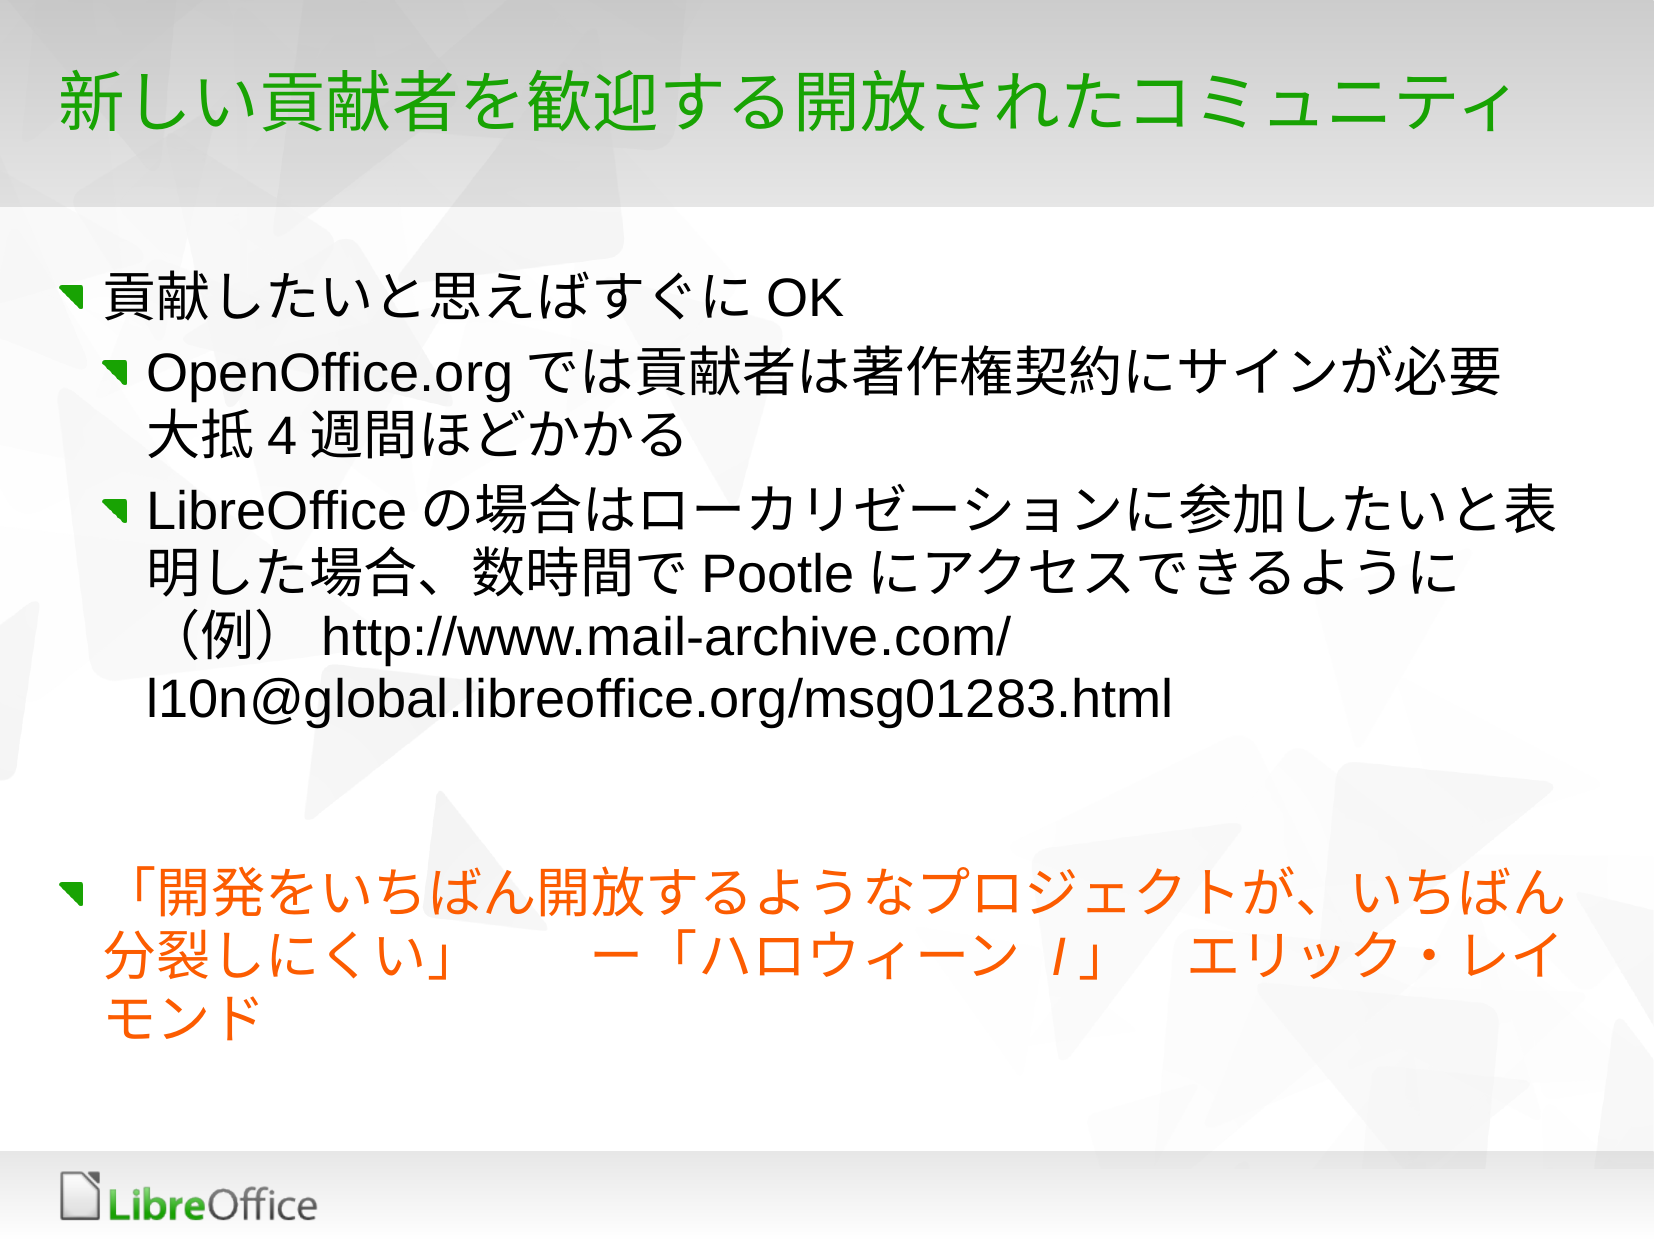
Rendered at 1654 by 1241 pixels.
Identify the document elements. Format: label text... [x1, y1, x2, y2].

picture [0, 0, 783, 931]
list 貢献したいと思えばすぐにOK OpenOffice.orgでは貢献者は著作権契約にサインが必要 大抵4週間ほどかかる LibreOfficeの場合はローカリゼーションに参加したいと表明した場合、数時間でPootleにアクセスできるように （例）http://www.mail-archive.com/l10n@global.libreoffice.org/msg01283.html 「開発をいちばん開放するようなプロジェクトが、いちばん分裂しにくい」 ー「ハロウィーン I」 エリック・レイモンド [59, 265, 1595, 1085]
title 新しい貢献者を歓迎する開放されたコミュニティ [59, 29, 1595, 178]
picture [41, 1152, 337, 1240]
picture [915, 548, 1654, 1169]
